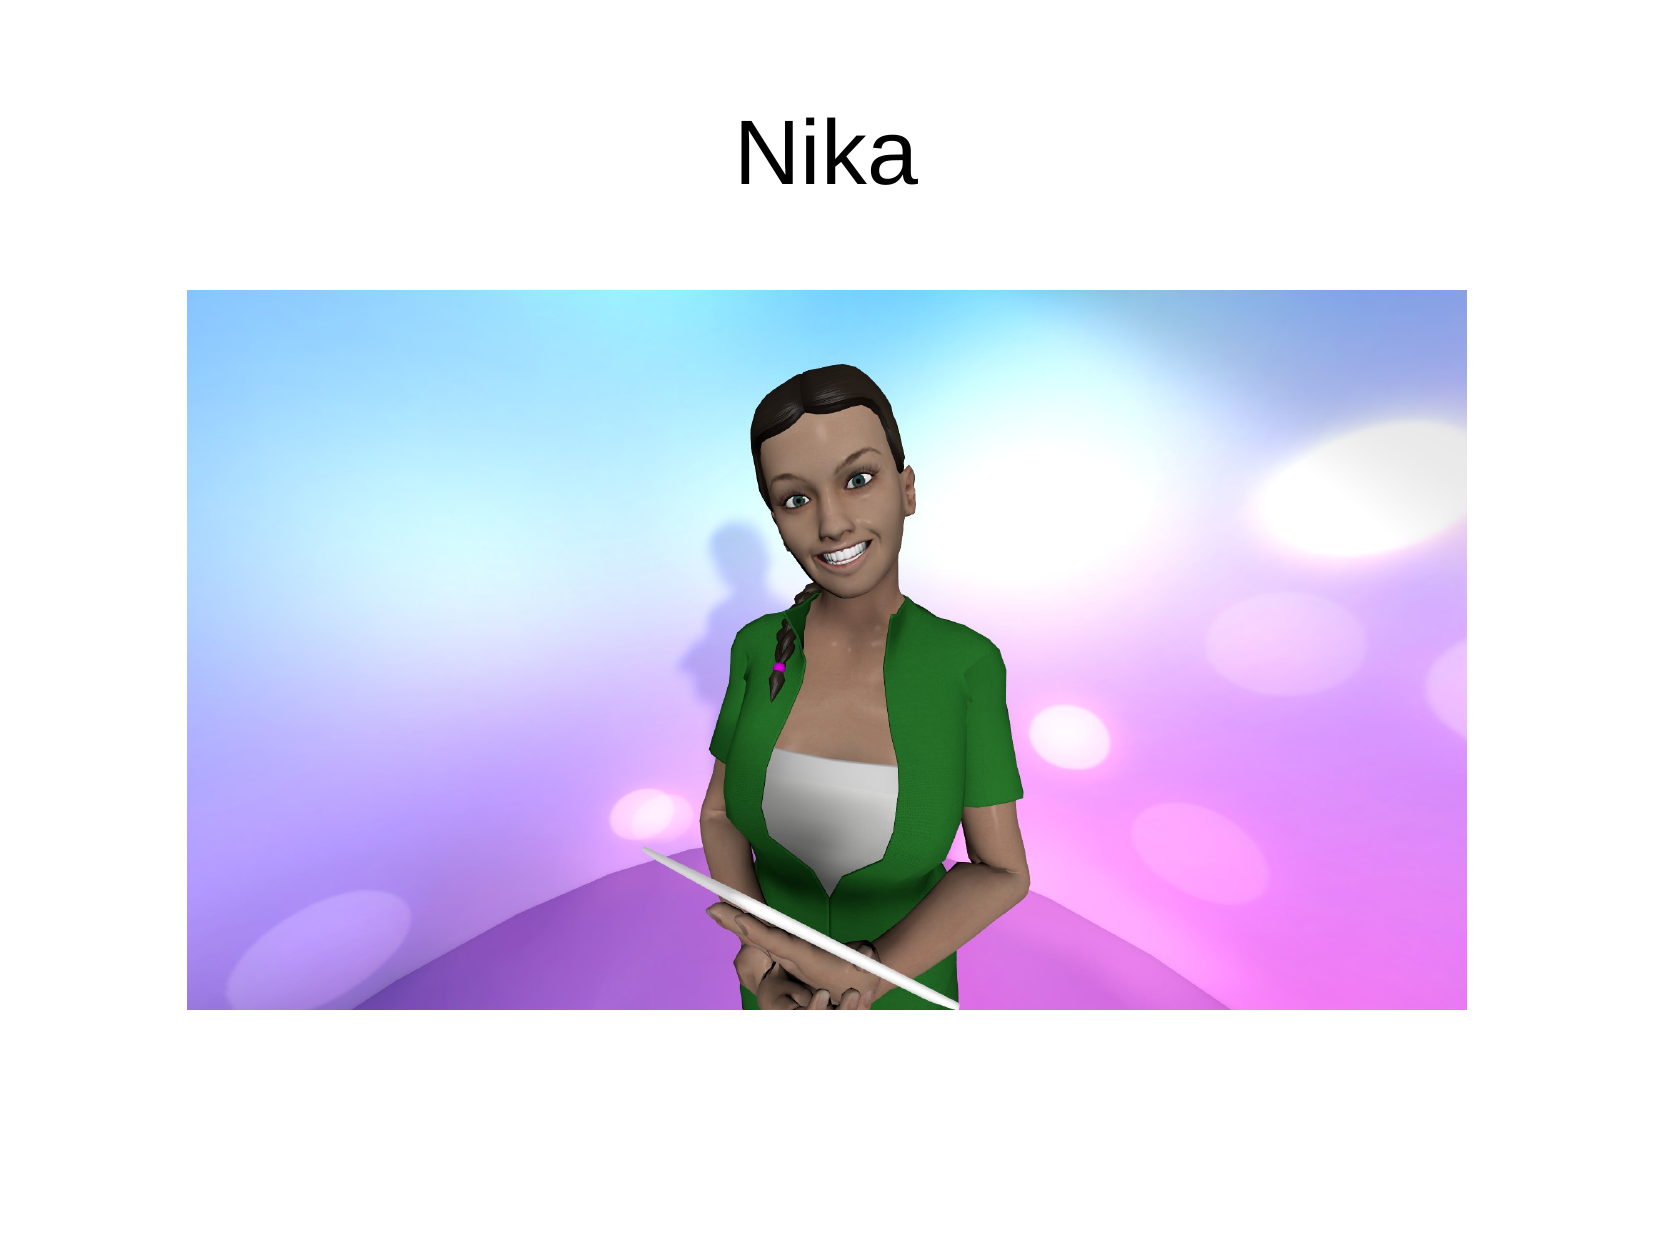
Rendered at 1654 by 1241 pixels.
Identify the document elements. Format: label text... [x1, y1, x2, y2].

picture [187, 290, 1467, 1010]
title Nika [82, 49, 1571, 257]
